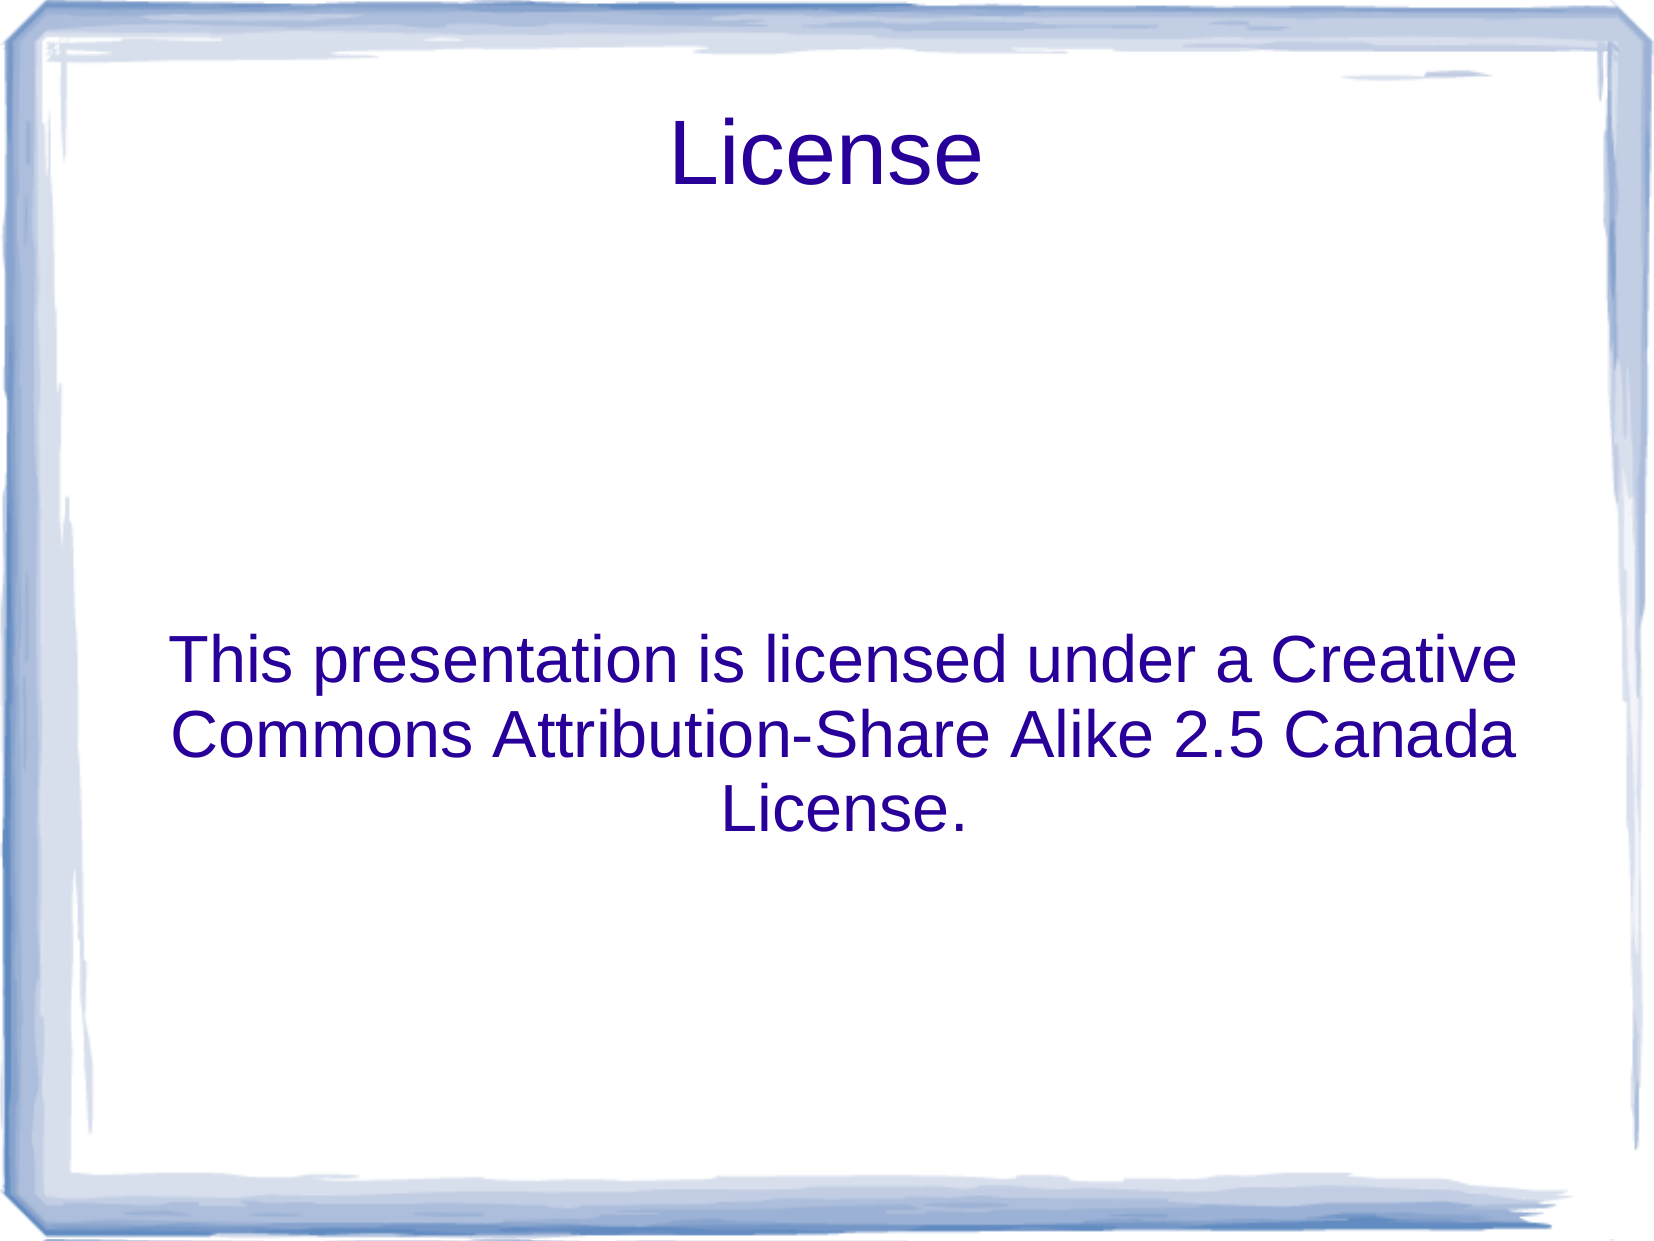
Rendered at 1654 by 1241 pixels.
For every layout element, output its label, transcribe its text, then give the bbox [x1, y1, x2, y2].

picture [0, 0, 1654, 1241]
title License [82, 49, 1571, 257]
subtitle This presentation is licensed under a Creative Commons Attribution-Share Alike 2.5 Canada License. [118, 332, 1571, 1136]
